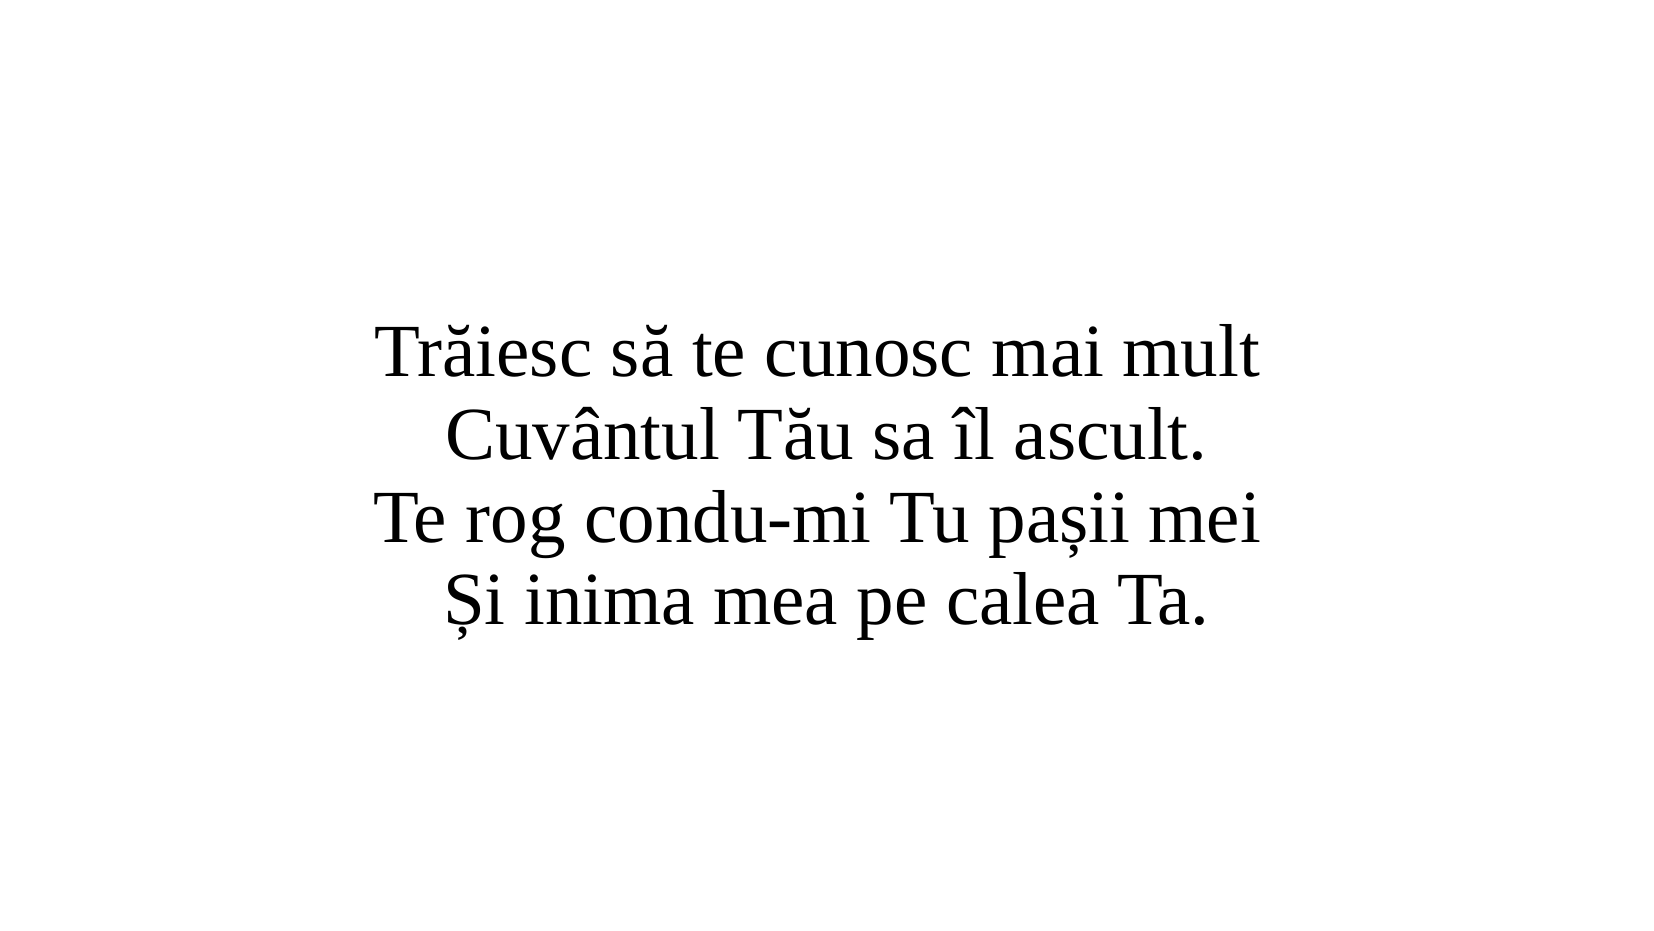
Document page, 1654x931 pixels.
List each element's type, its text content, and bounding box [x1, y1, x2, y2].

subtitle Trăiesc să te cunosc mai mult Cuvântul Tău sa îl ascult. Te rog condu-mi Tu pașii mei Și inima mea pe calea Ta. [165, 205, 1489, 745]
